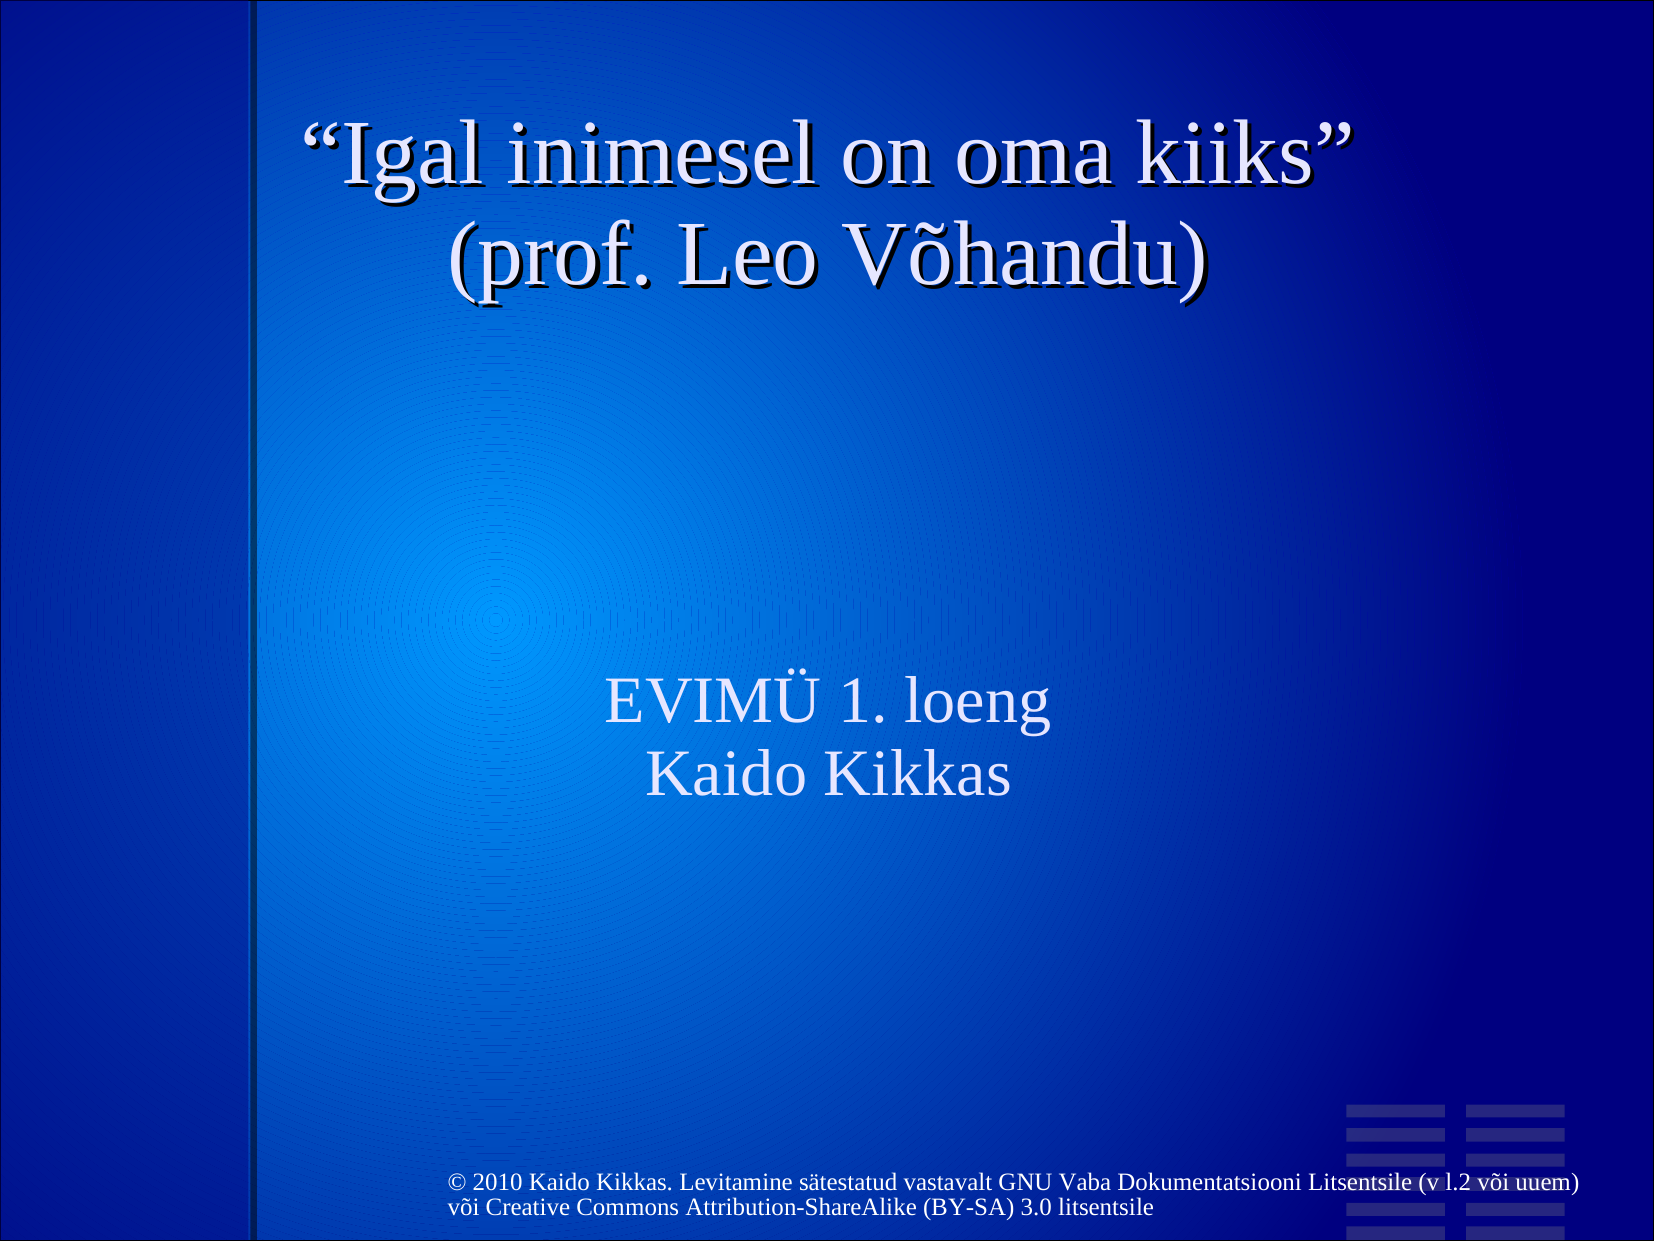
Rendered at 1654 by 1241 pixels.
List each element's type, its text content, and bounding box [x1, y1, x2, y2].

text_box © 2010 Kaido Kikkas. Levitamine sätestatud vastavalt GNU Vaba Dokumentatsiooni Litsentsile (v l.2 või uuem) või Creative Commons Attribution-ShareAlike (BY-SA) 3.0 litsentsile‏ [447, 1169, 1598, 1198]
title “Igal inimesel on oma kiiks” (prof. Leo Võhandu) [122, 99, 1535, 307]
subtitle EVIMÜ 1. loeng Kaido Kikkas [122, 346, 1535, 1128]
